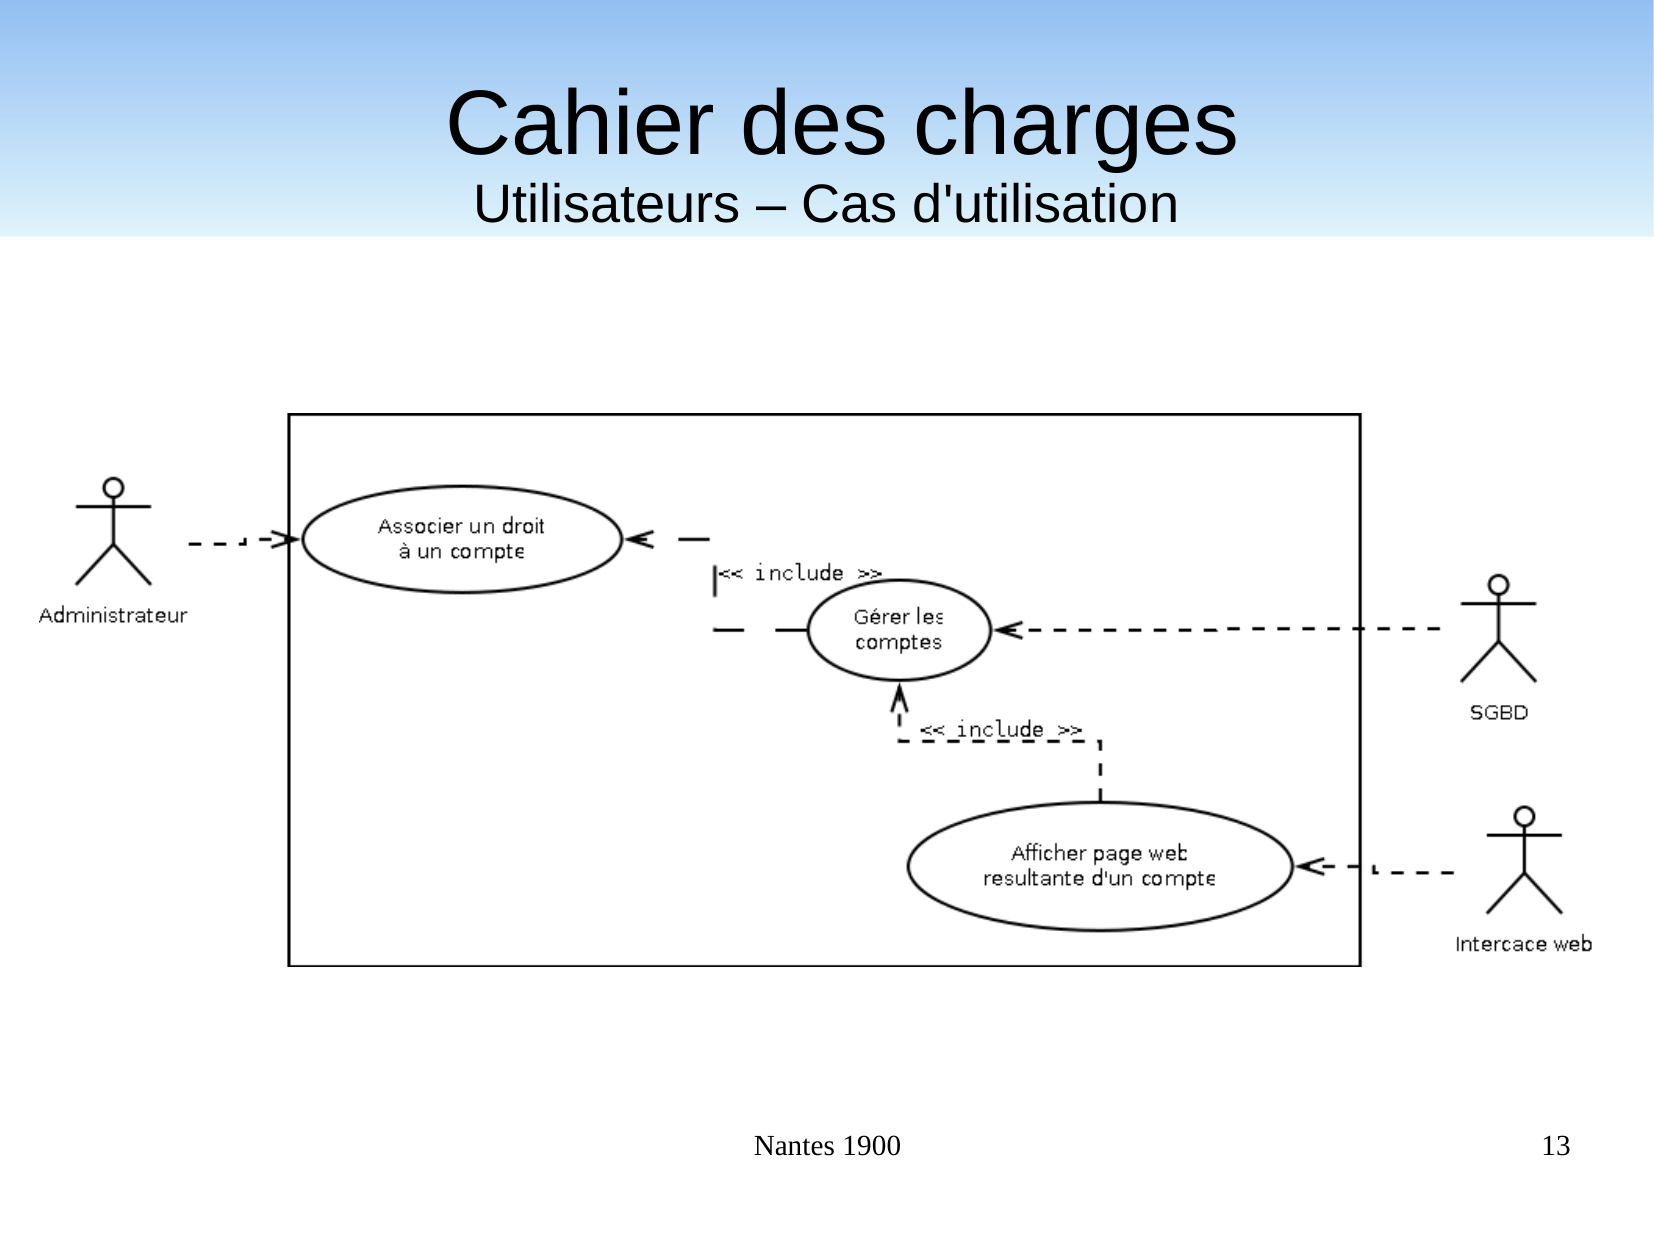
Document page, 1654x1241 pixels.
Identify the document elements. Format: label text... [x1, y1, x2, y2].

picture [0, 0, 1654, 1241]
title Cahier des charges Utilisateurs – Cas d'utilisation [82, 49, 1571, 257]
